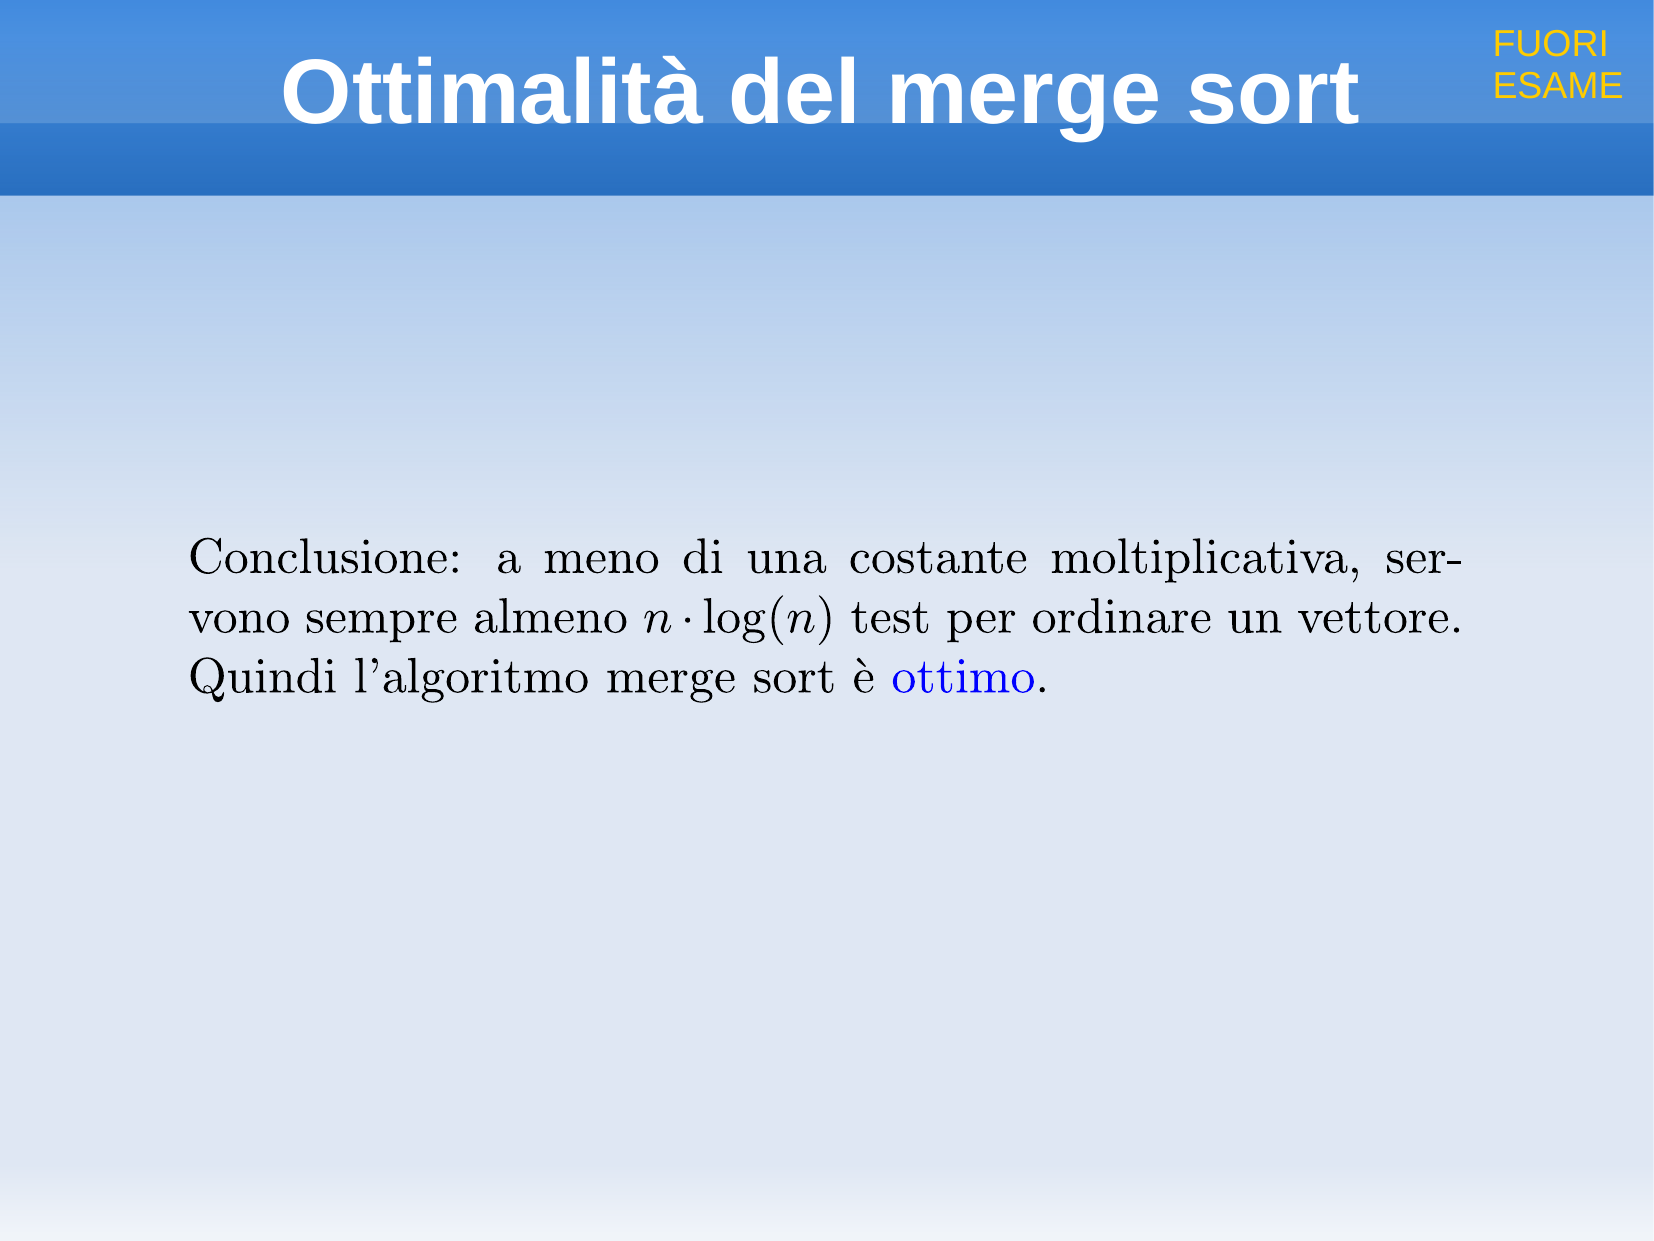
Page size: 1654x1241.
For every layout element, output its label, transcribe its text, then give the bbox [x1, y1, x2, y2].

text_box FUORI ESAME [1477, 15, 1639, 114]
title Ottimalità del merge sort [76, 0, 1565, 188]
text_box [187, 537, 1464, 703]
picture [0, 0, 1654, 1241]
